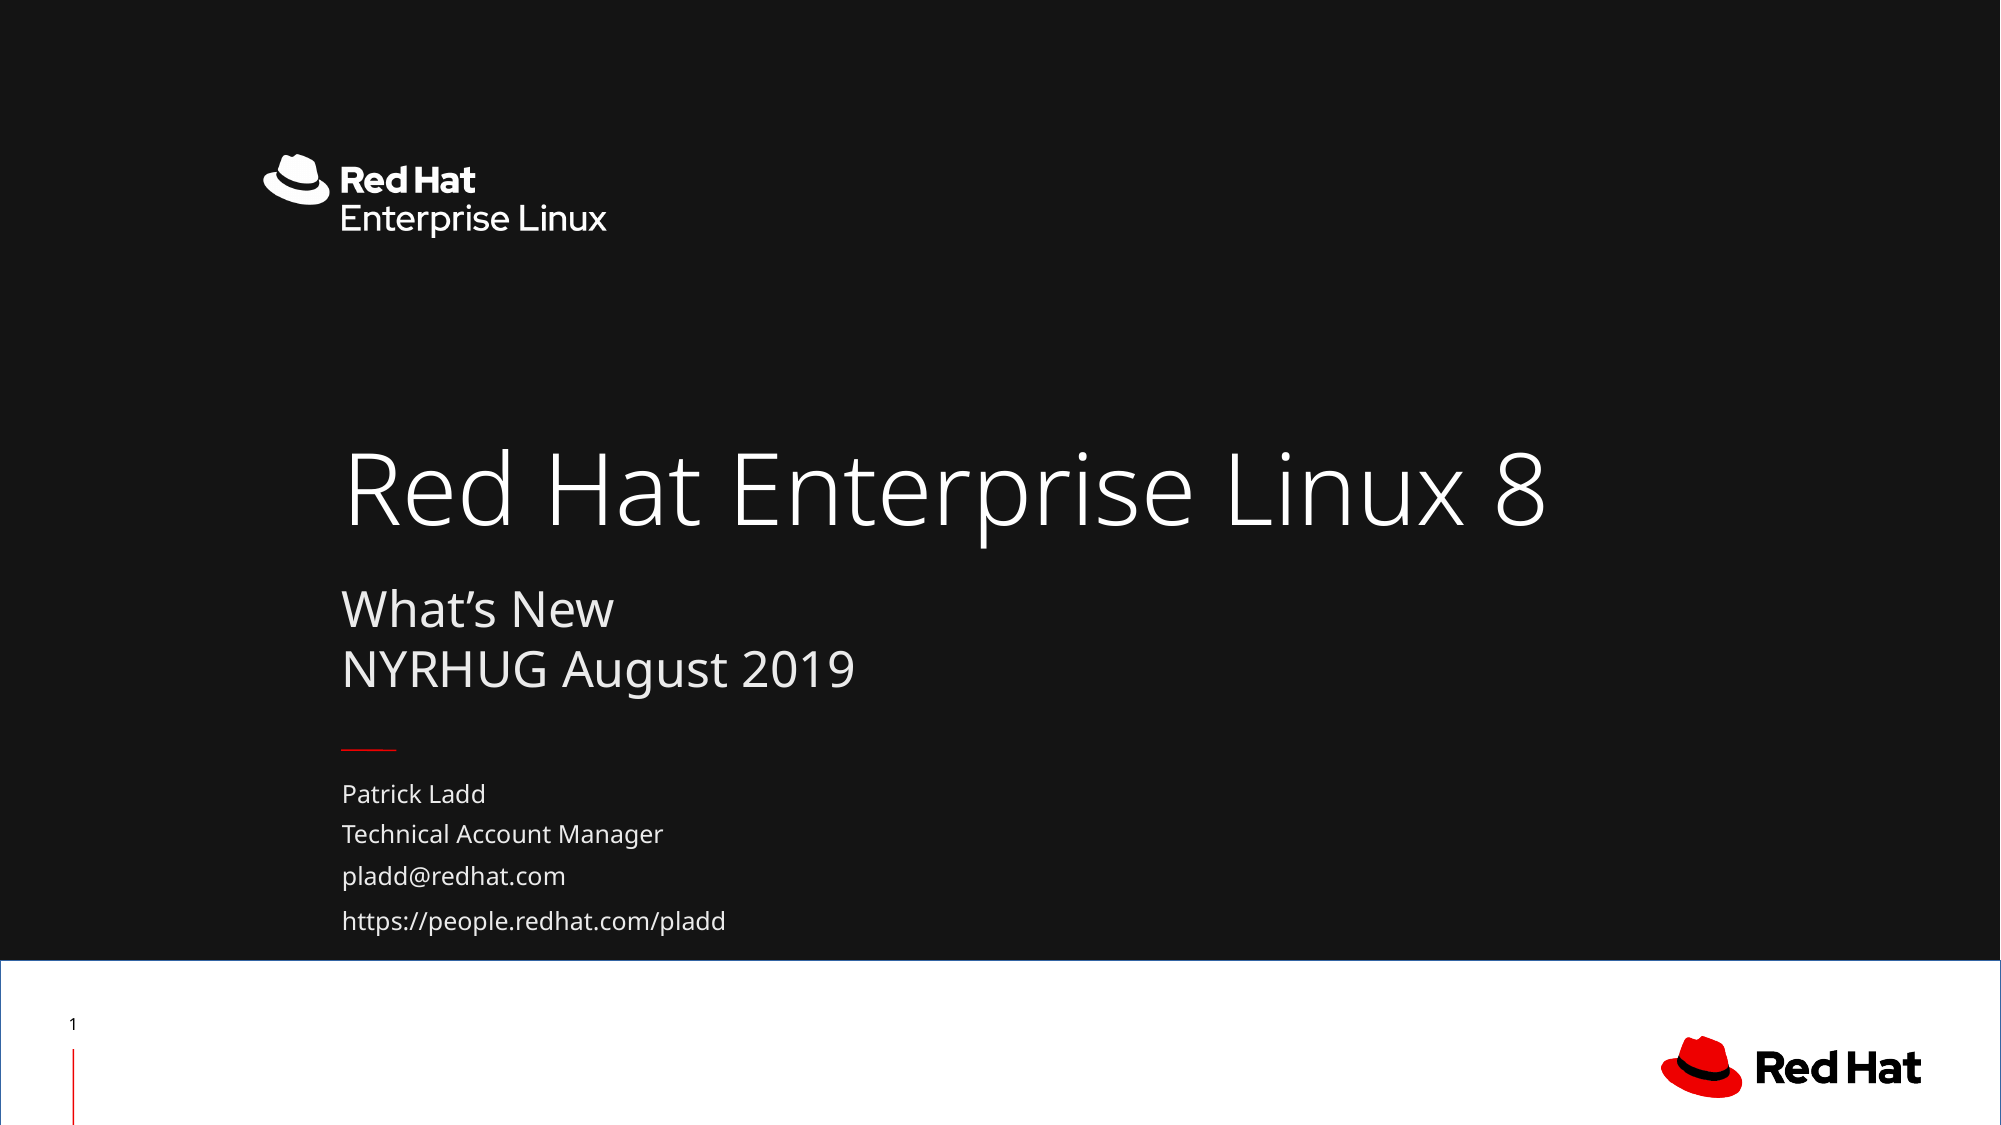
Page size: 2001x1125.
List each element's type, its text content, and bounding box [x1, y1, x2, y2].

text_box What’s New NYRHUG August 2019 [341, 577, 1578, 728]
picture [263, 154, 607, 238]
title Red Hat Enterprise Linux 8 [341, 307, 1565, 555]
picture [1661, 1036, 1921, 1098]
text_box Patrick Ladd Technical Account Manager pladd@redhat.com https://people.redhat.com/pladd [341, 767, 846, 927]
